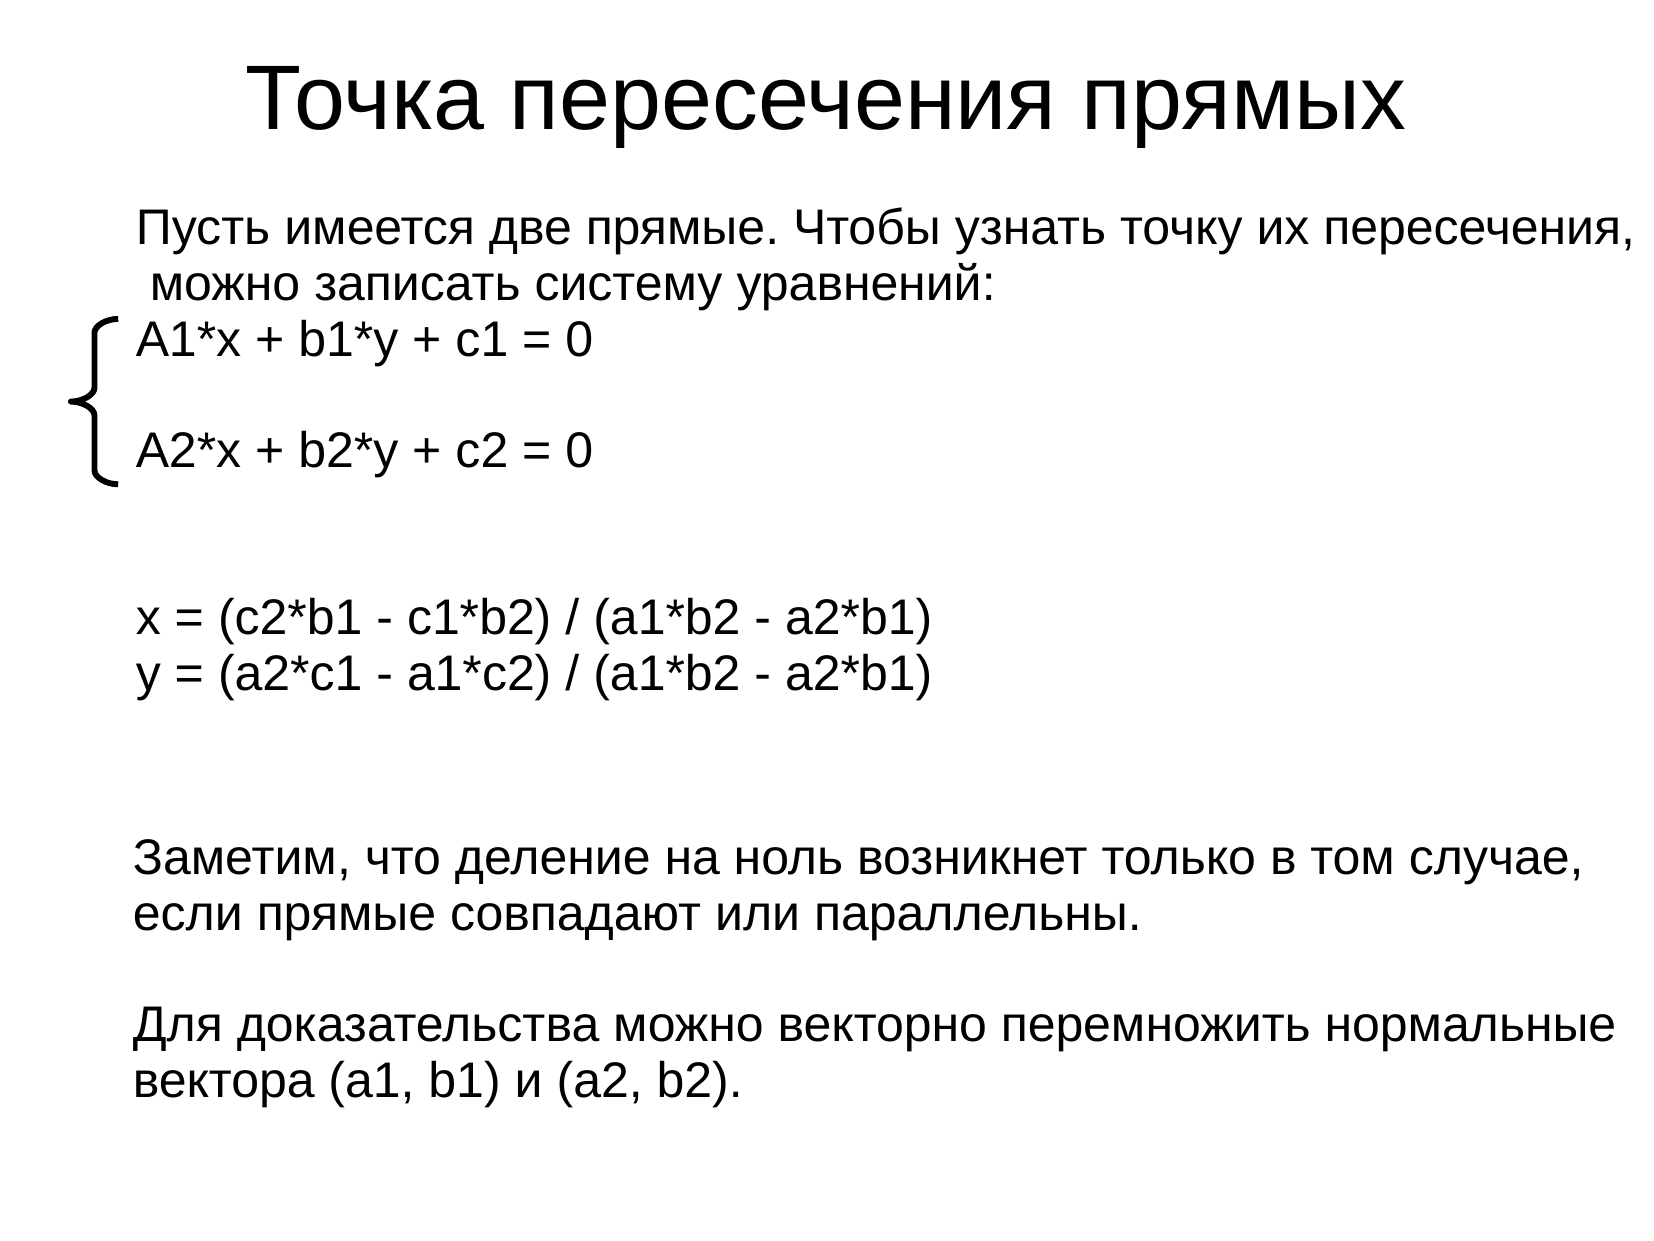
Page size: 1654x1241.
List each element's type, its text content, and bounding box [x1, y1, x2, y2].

text_box Пусть имеется две прямые. Чтобы узнать точку их пересечения, можно записать систему уравнений: A1*x + b1*y + c1 = 0 A2*x + b2*y + c2 = 0 x = (c2*b1 - c1*b2) / (a1*b2 - a2*b1) y = (a2*c1 - a1*c2) / (a1*b2 - a2*b1) [118, 188, 1654, 733]
title Точка пересечения прямых [82, 38, 1571, 141]
text_box Заметим, что деление на ноль возникнет только в том случае, если прямые совпадают или параллельны. Для доказательства можно векторно перемножить нормальные вектора (a1, b1) и (a2, b2). [118, 821, 1647, 1128]
